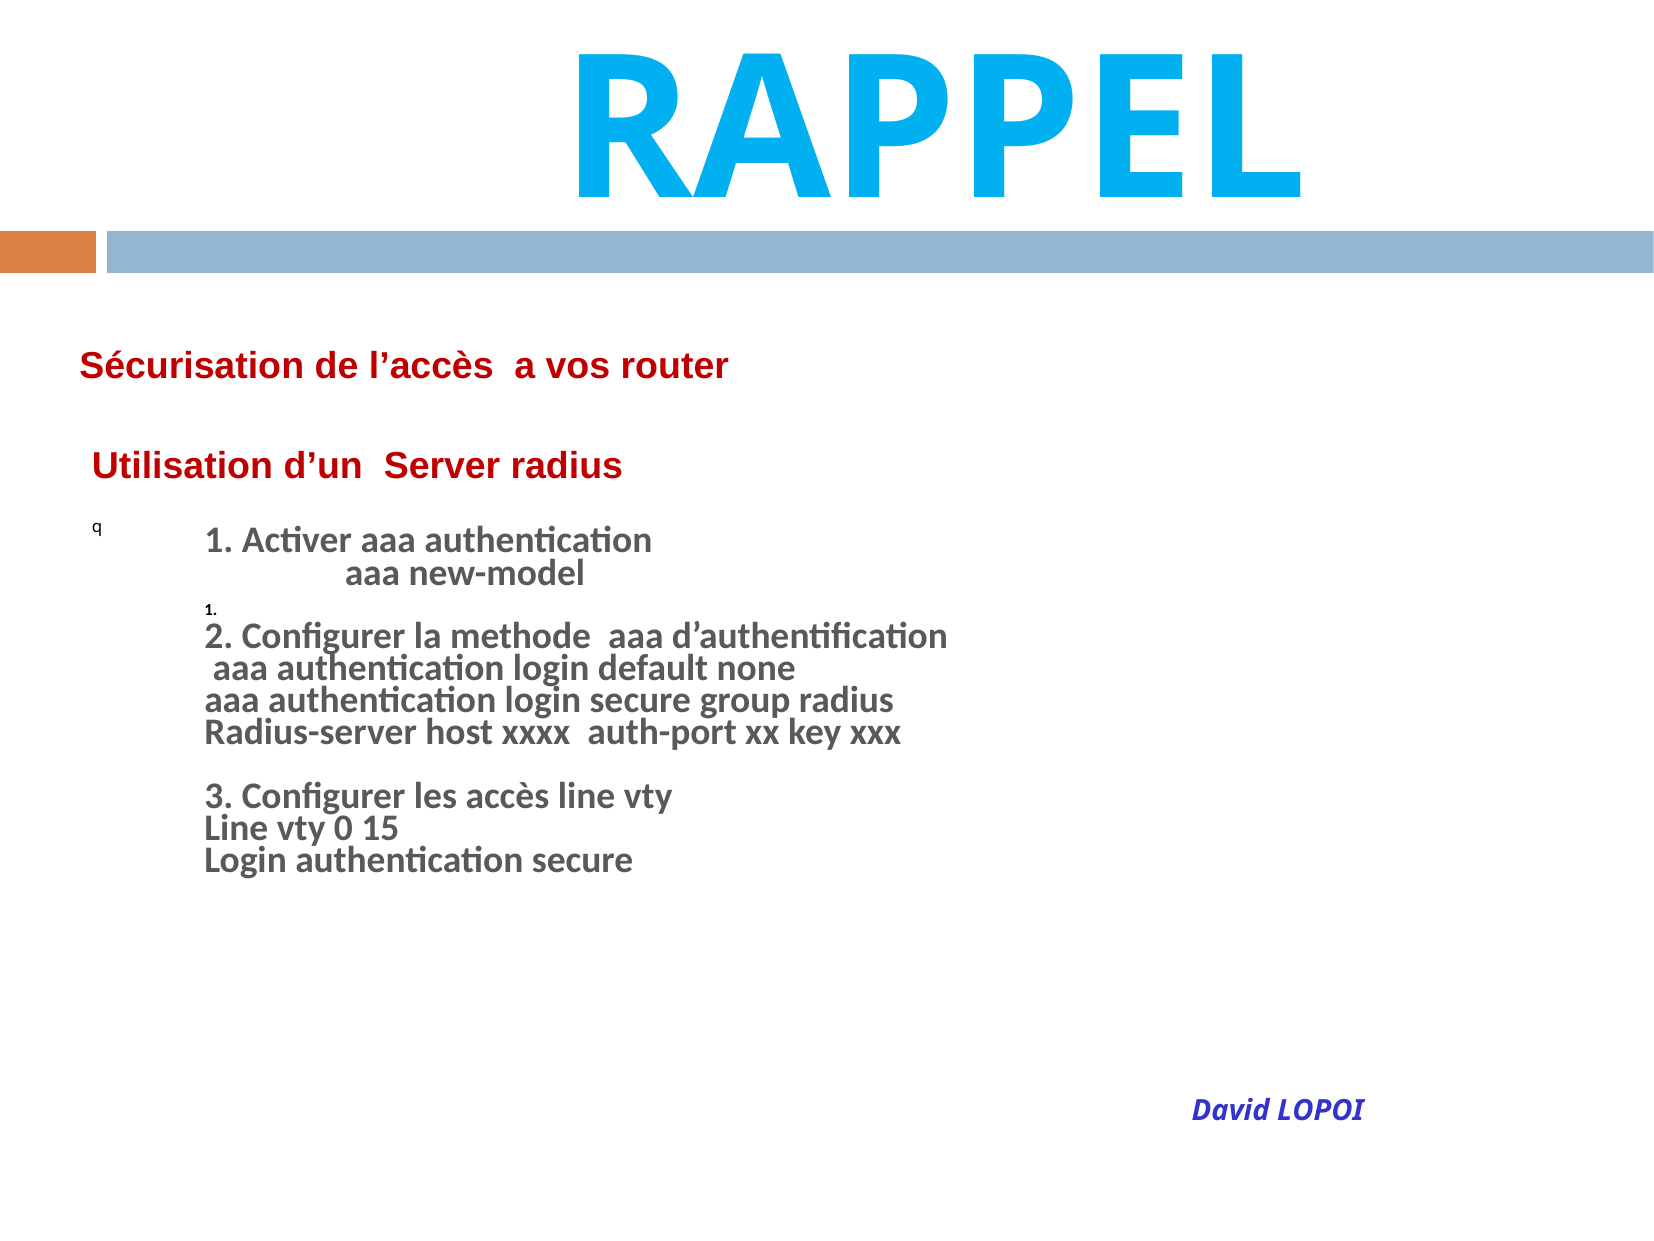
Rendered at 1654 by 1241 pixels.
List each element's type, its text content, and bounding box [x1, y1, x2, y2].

text_box David LOPOI [901, 1063, 1654, 1158]
text_box Utilisation d’un Server radius [77, 445, 660, 556]
text_box 1. Activer aaa authentication aaa new-model 2. Configurer la methode aaa d’authentification aaa authentication login default none aaa authentication login secure group radius Radius-server host xxxx auth-port xx key xxx 3. Configurer les accès line vty Line vty 0 15 Login authentication secure [189, 520, 1139, 918]
text_box Sécurisation de l’accès a vos router [64, 345, 755, 392]
text_box RAPPEL [123, 41, 1530, 249]
